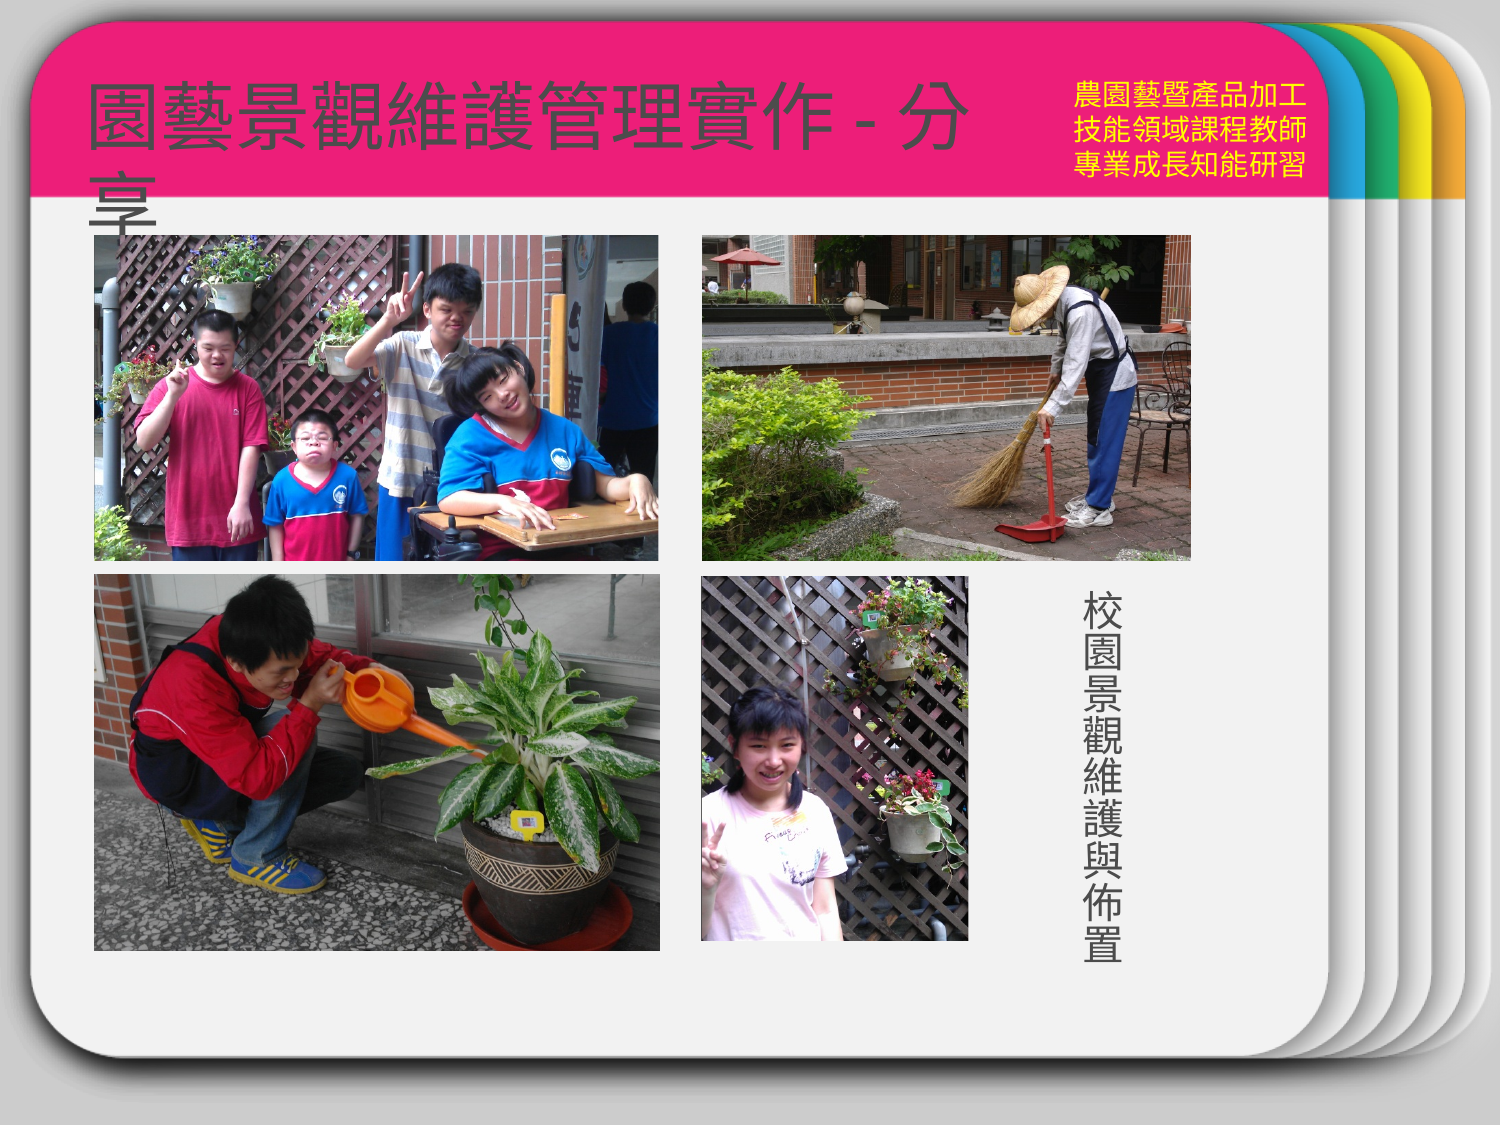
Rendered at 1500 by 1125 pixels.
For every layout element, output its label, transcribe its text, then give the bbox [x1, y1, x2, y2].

text_box 校園景觀維護與佈置 [1053, 574, 1135, 983]
text_box 農園藝暨產品加工技能領域課程教師專業成長知能研習 [1058, 68, 1344, 190]
picture [0, 0, 1500, 1125]
text_box 園藝景觀維護管理實作-分享 [70, 62, 1059, 169]
